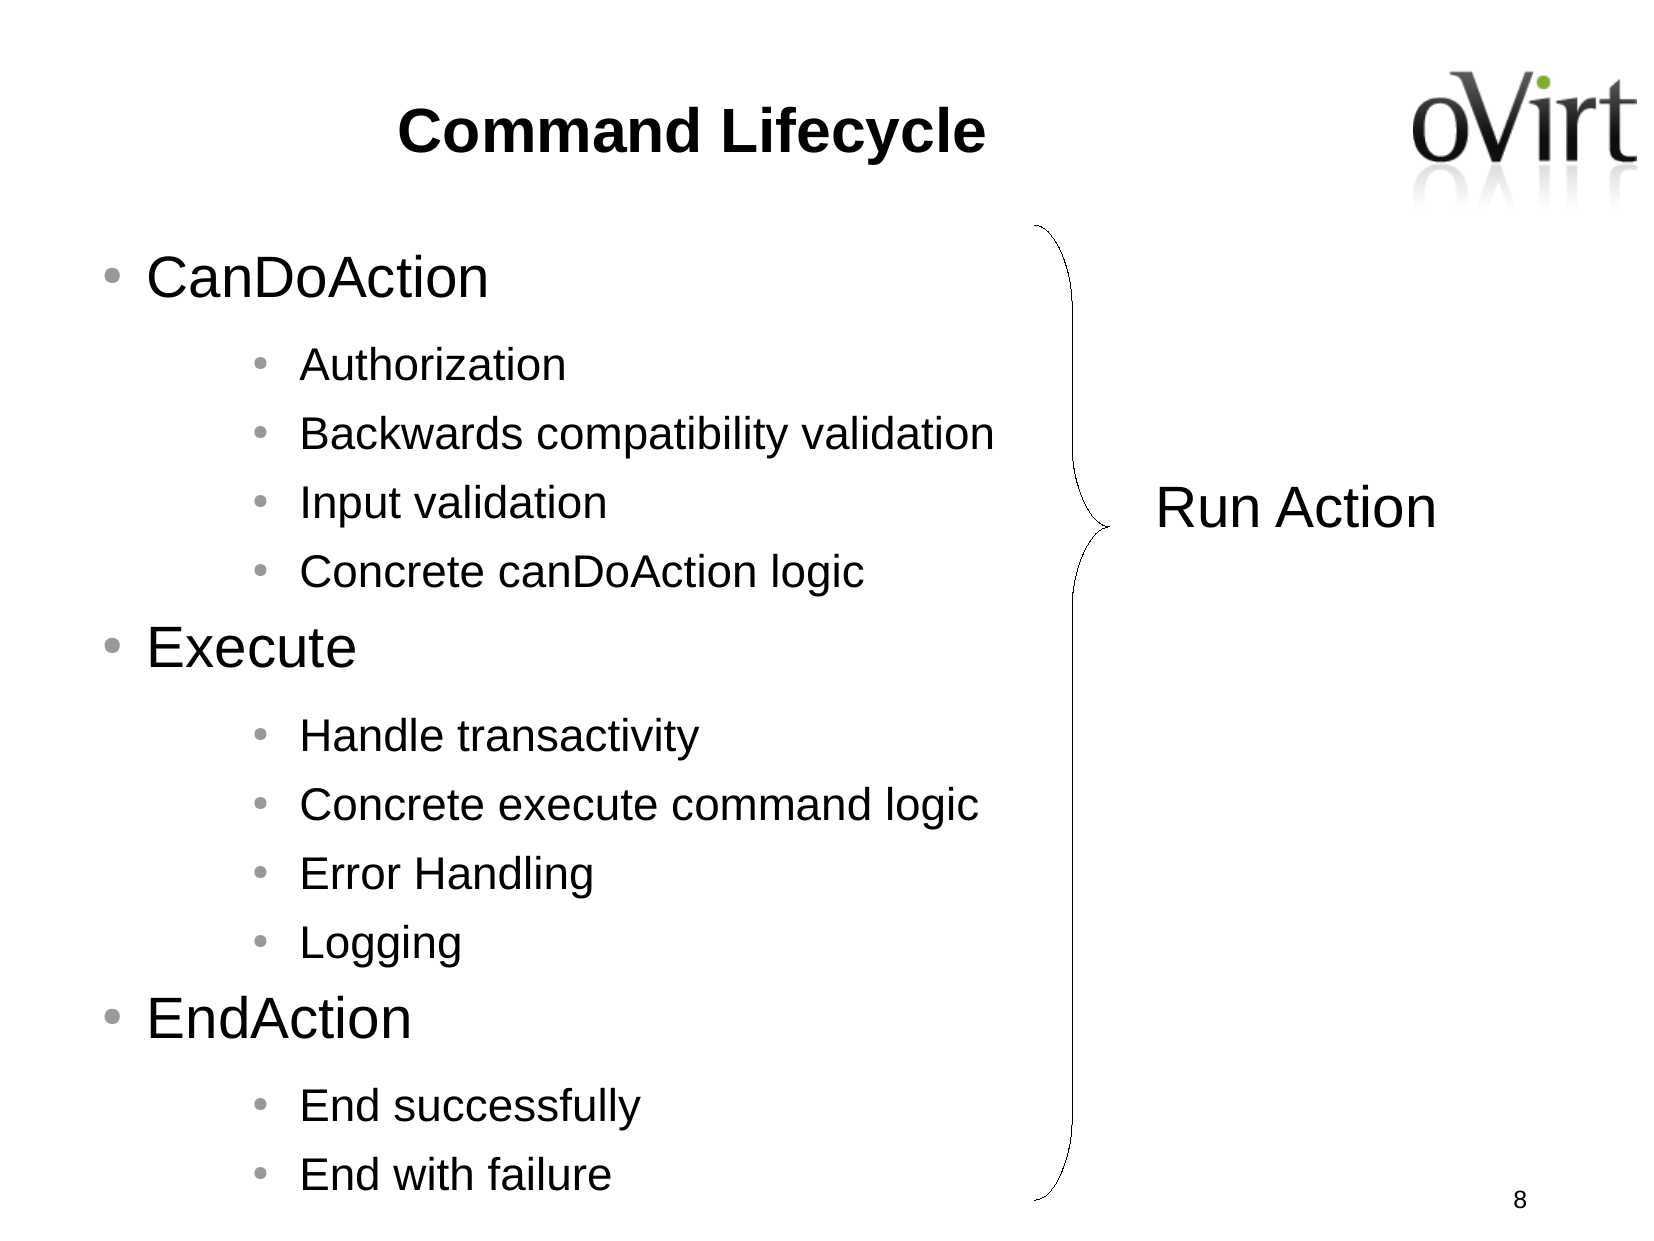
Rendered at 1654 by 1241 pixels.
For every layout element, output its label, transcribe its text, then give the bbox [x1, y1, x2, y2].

title Command Lifecycle [82, 37, 1303, 226]
list CanDoAction Authorization Backwards compatibility validation Input validation Concrete canDoAction logic Execute Handle transactivity Concrete execute command logic Error Handling Logging EndAction End successfully End with failure [86, 244, 1576, 1201]
text_box Run Action [1140, 467, 1501, 548]
picture [1413, 63, 1637, 212]
